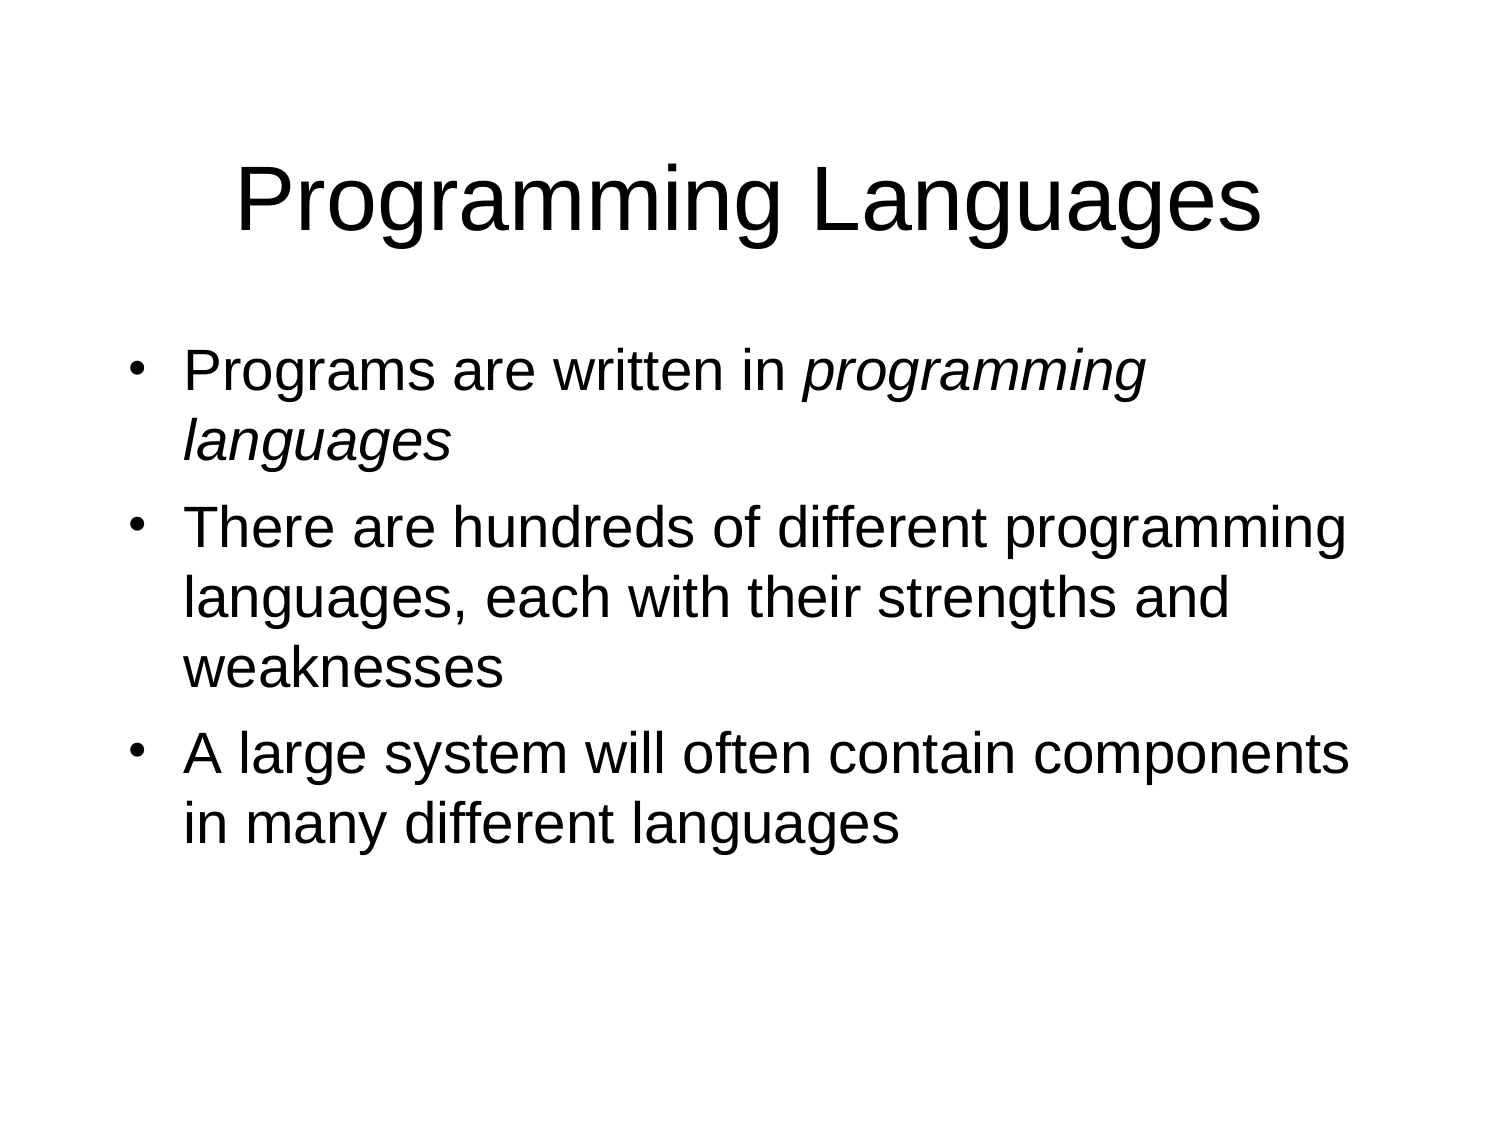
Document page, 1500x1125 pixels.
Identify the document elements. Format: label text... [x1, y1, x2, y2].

title Programming Languages [112, 99, 1388, 288]
list Programs are written in programming languages There are hundreds of different programming languages, each with their strengths and weaknesses A large system will often contain components in many different languages [112, 324, 1388, 978]
